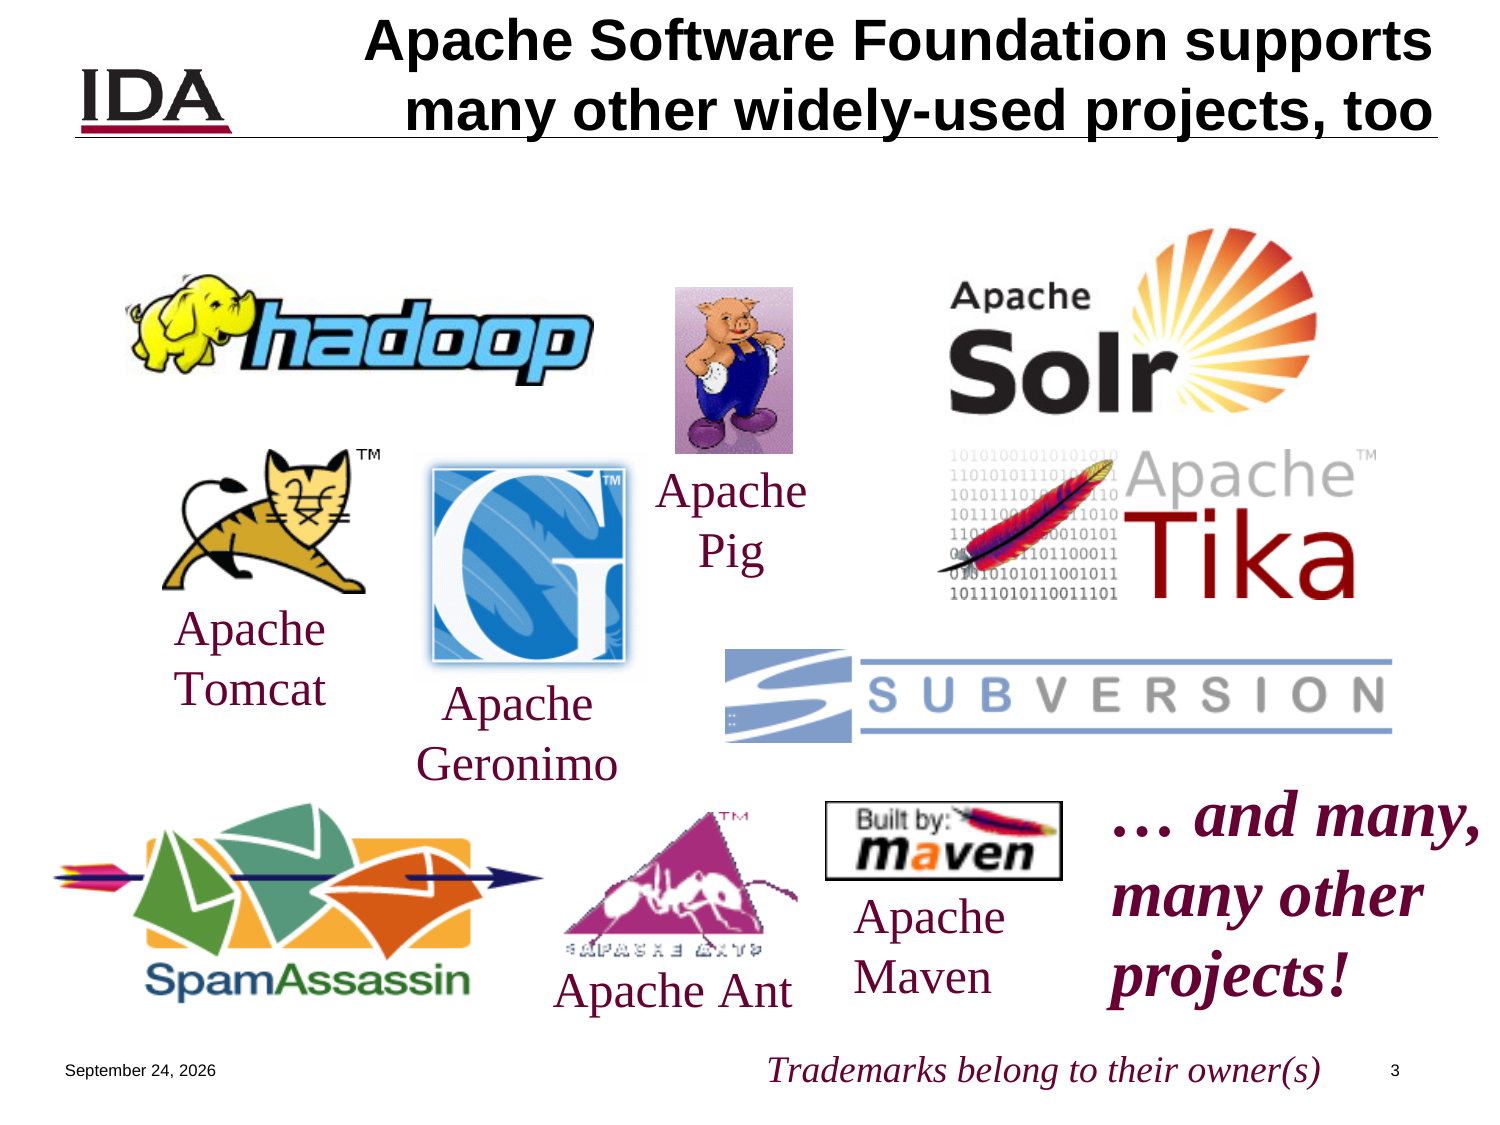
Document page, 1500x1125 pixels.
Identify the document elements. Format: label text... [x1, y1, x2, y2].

title Apache Software Foundation supports many other widely-used projects, too [262, 0, 1450, 150]
picture [937, 449, 1376, 601]
picture [912, 199, 1355, 444]
picture [162, 449, 391, 594]
picture [37, 787, 560, 1019]
picture [125, 274, 594, 386]
text_box November 9, 2011 [49, 1019, 363, 1088]
text_box Apache Pig [637, 449, 826, 586]
text_box <number> [1102, 1018, 1415, 1088]
picture [412, 449, 647, 685]
picture [675, 287, 793, 449]
text_box Apache Geronimo [401, 662, 634, 798]
picture [562, 812, 801, 949]
text_box … and many, many other projects! [1096, 762, 1500, 1018]
text_box Apache Ant [537, 949, 808, 1026]
picture [77, 65, 233, 138]
text_box Trademarks belong to their owner(s) [751, 1037, 1337, 1098]
picture [725, 649, 1401, 743]
text_box Apache Maven [838, 876, 1021, 1012]
text_box Apache Tomcat [137, 587, 363, 723]
picture [825, 801, 1063, 881]
